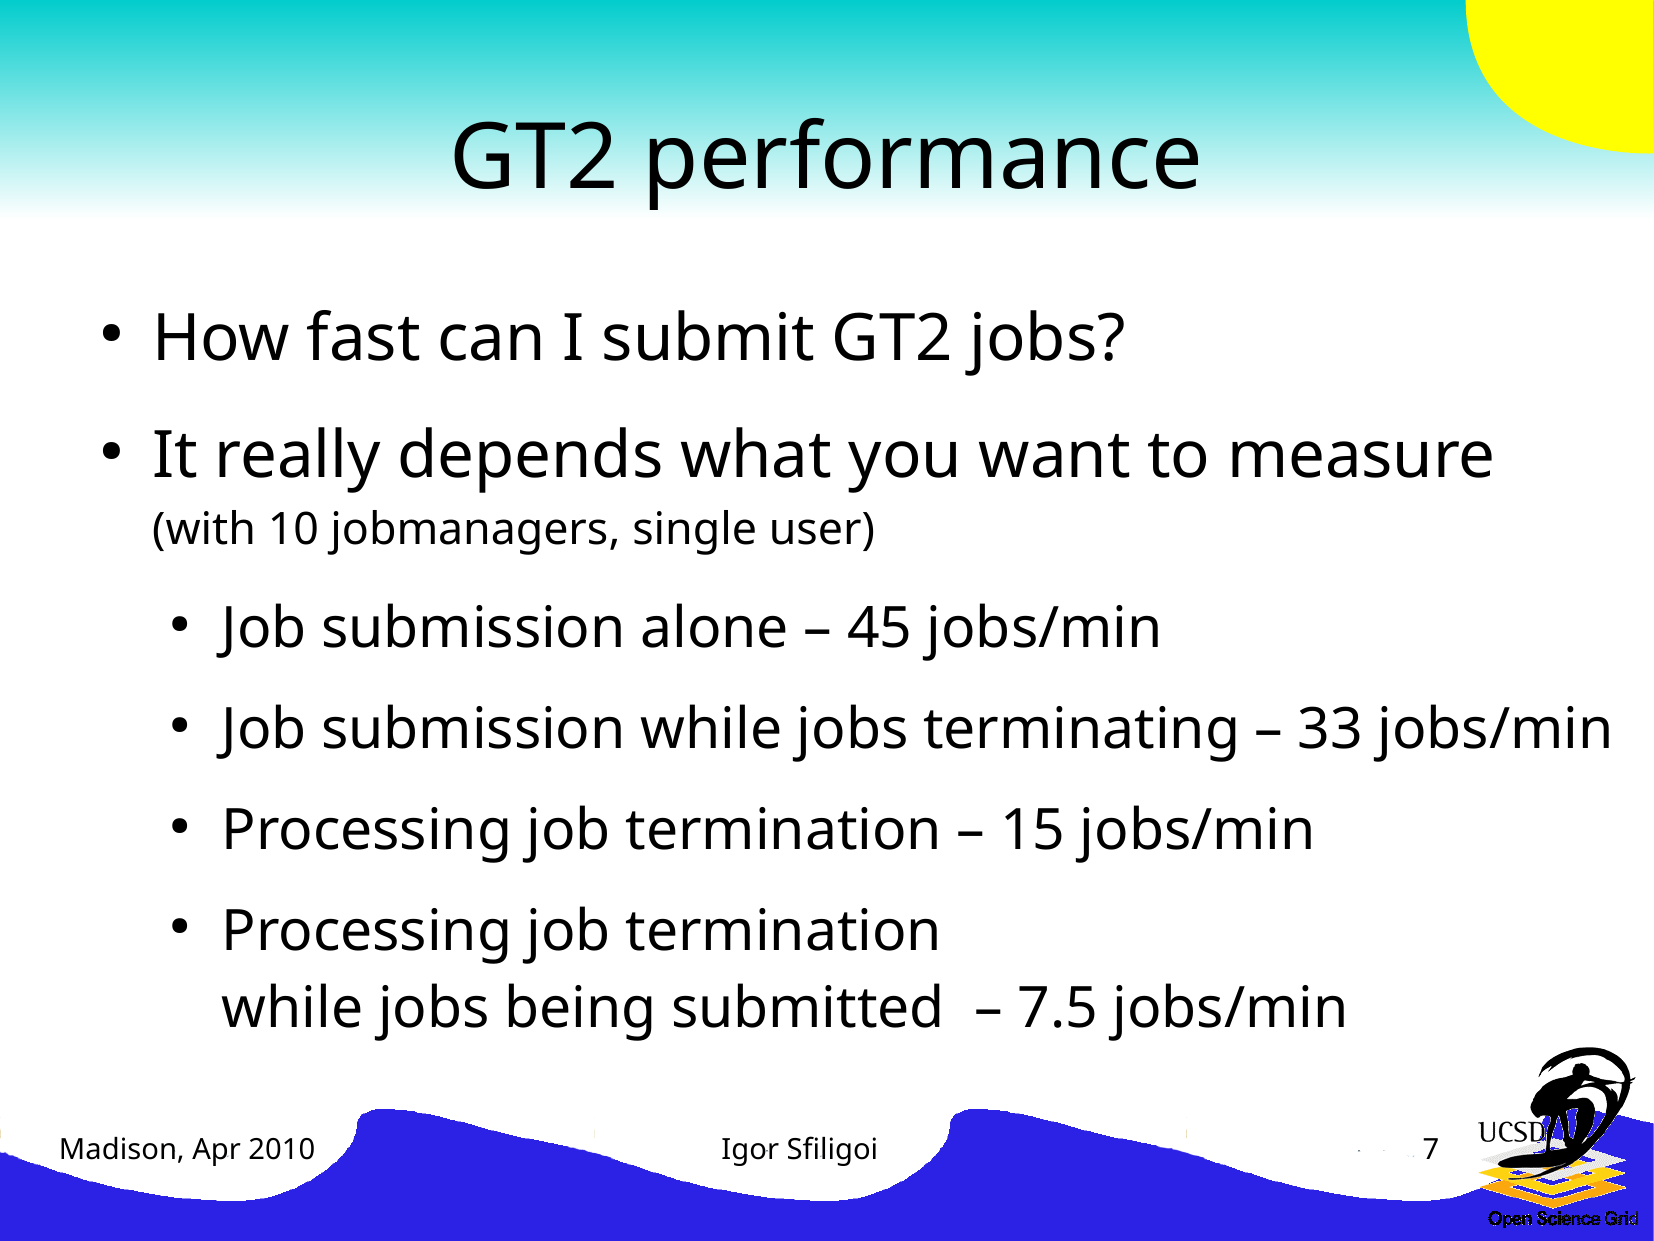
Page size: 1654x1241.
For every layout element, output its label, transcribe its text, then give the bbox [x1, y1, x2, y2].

list How fast can I submit GT2 jobs? It really depends what you want to measure (with 10 jobmanagers, single user) Job submission alone – 45 jobs/min Job submission while jobs terminating – 33 jobs/min Processing job termination – 15 jobs/min Processing job termination while jobs being submitted – 7.5 jobs/min [82, 290, 1642, 1109]
picture [0, 1096, 1654, 1241]
title GT2 performance [82, 56, 1571, 250]
